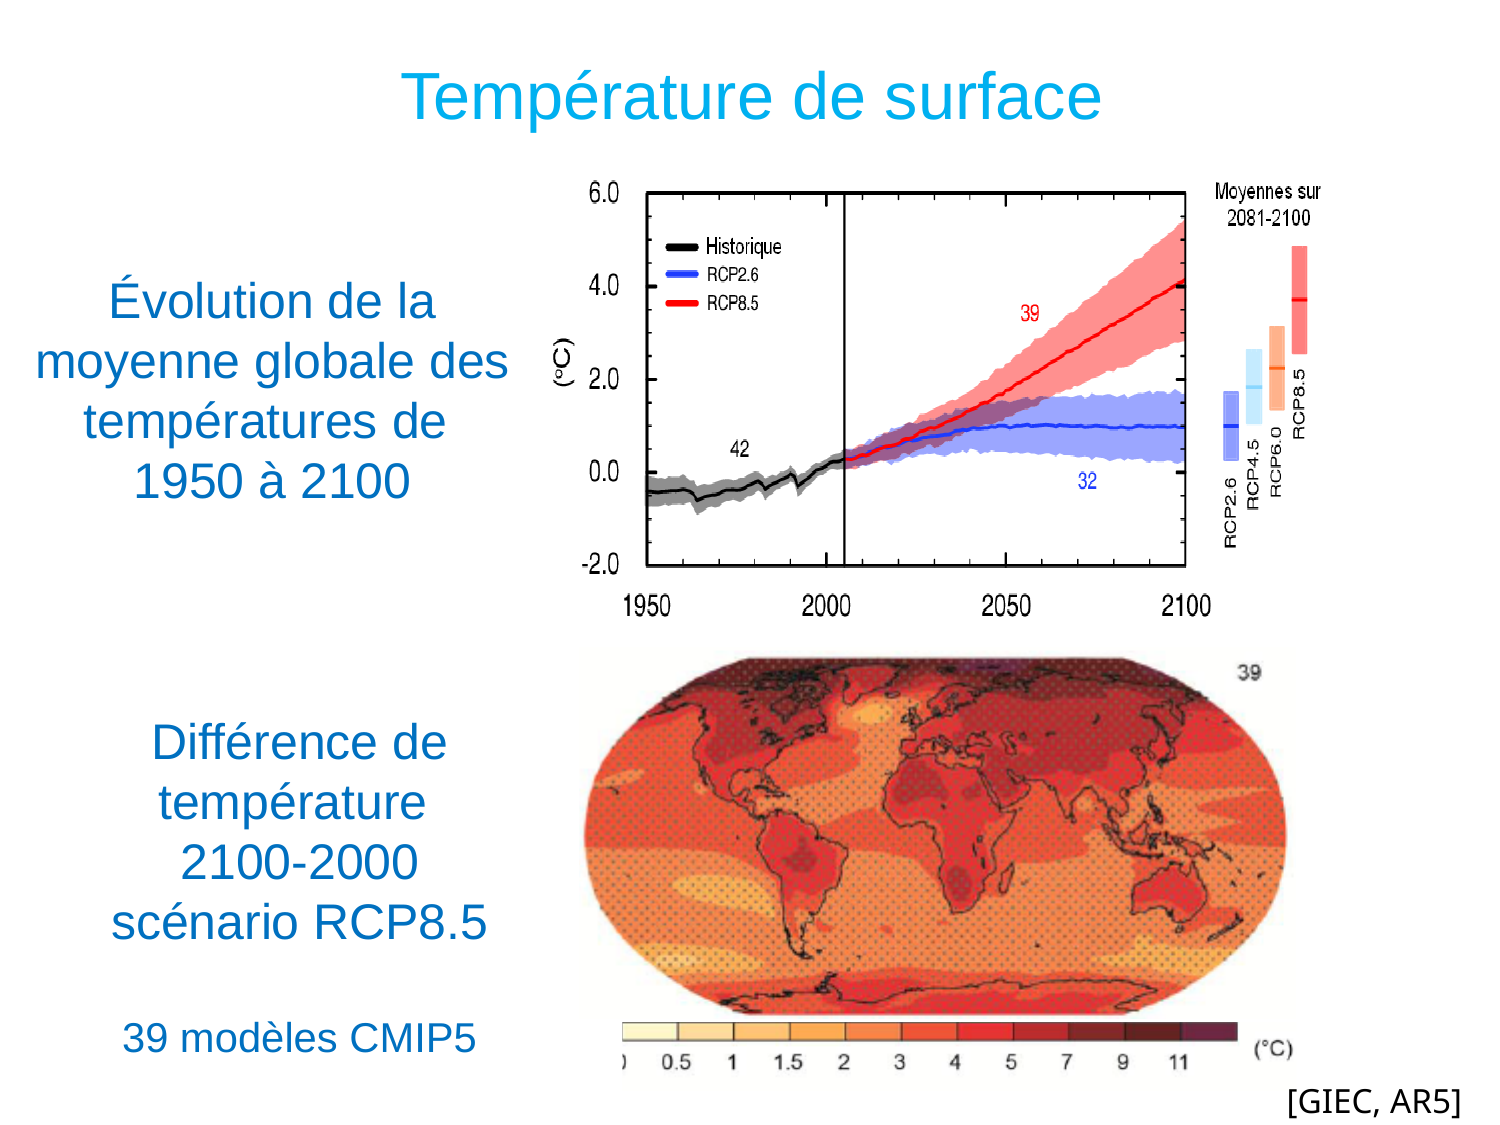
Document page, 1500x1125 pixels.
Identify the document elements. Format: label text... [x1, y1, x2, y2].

picture [622, 1022, 1297, 1091]
text_box [GIEC, AR5] [1271, 1072, 1500, 1125]
text_box Température de surface [45, 45, 1460, 146]
text_box Différence de température 2100-2000 scénario RCP8.5 [45, 702, 554, 959]
text_box 39 modèles CMIP5 [45, 1003, 554, 1074]
text_box Évolution de la moyenne globale des températures de 1950 à 2100 [18, 261, 527, 515]
picture [531, 145, 1340, 1019]
